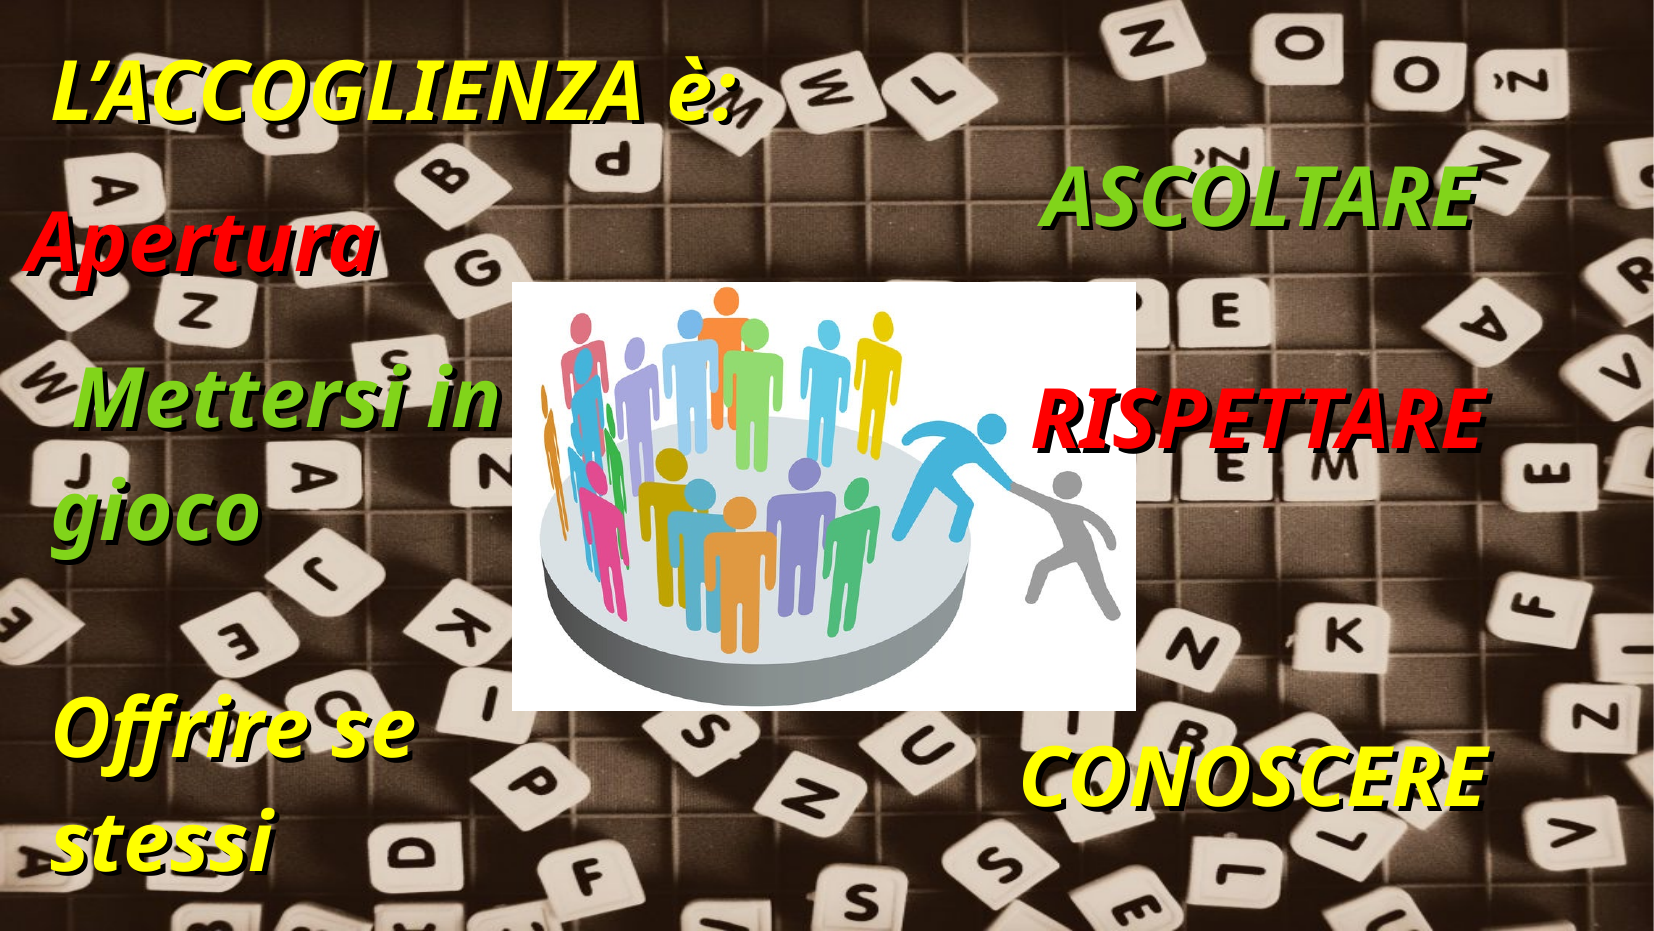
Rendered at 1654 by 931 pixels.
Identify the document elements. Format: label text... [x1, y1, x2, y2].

text_box L’ACCOGLIENZA è: [35, 23, 1028, 156]
text_box CONOSCERE [1003, 710, 1630, 864]
picture [0, 0, 1654, 931]
text_box Mettersi in gioco [35, 330, 544, 580]
text_box Apertura [11, 175, 579, 308]
text_box Offrire se stessi [35, 661, 567, 931]
text_box ASCOLTARE [1027, 129, 1654, 262]
text_box RISPETTARE [1015, 352, 1654, 485]
